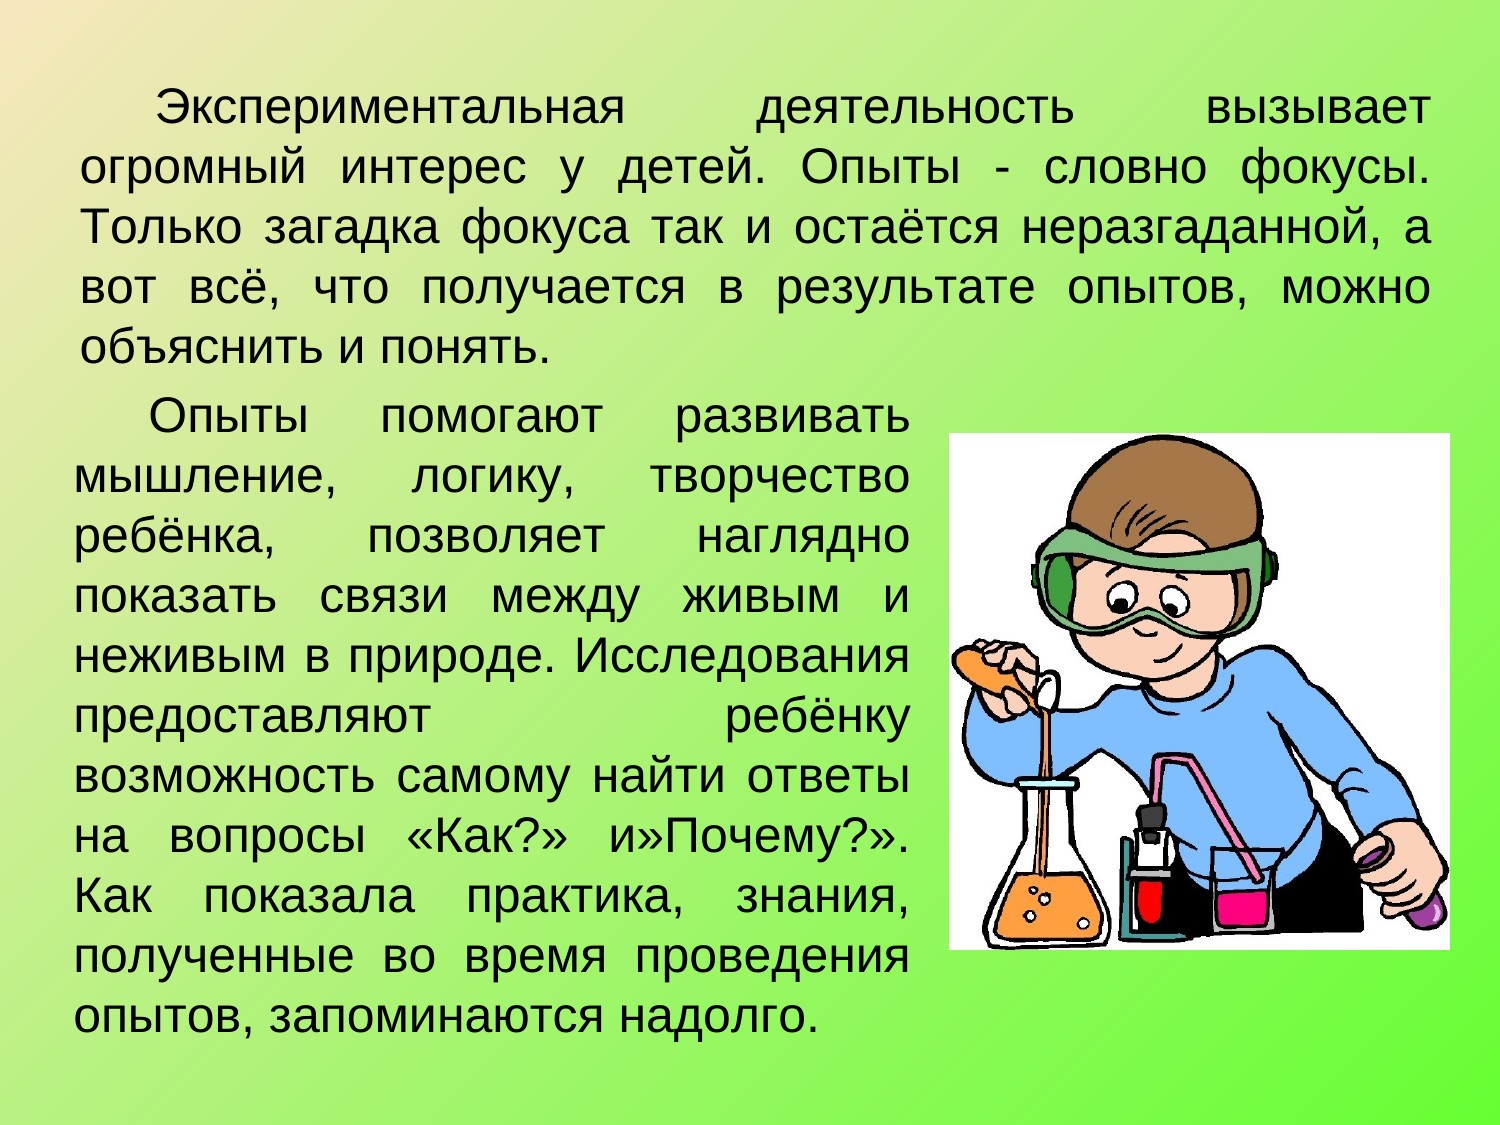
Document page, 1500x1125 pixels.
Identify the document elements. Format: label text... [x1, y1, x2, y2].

picture [949, 433, 1450, 950]
text_box Экспериментальная деятельность вызывает огромный интерес у детей. Опыты - словно фокусы. Только загадка фокуса так и остаётся неразгаданной, а вот всё, что получается в результате опытов, можно объяснить и понять. [64, 66, 1447, 382]
text_box Опыты помогают развивать мышление, логику, творчество ребёнка, позволяет наглядно показать связи между живым и неживым в природе. Исследования предоставляют ребёнку возможность самому найти ответы на вопросы «Как?» и»Почему?». Как показала практика, знания, полученные во время проведения опытов, запоминаются надолго. [58, 374, 926, 1051]
